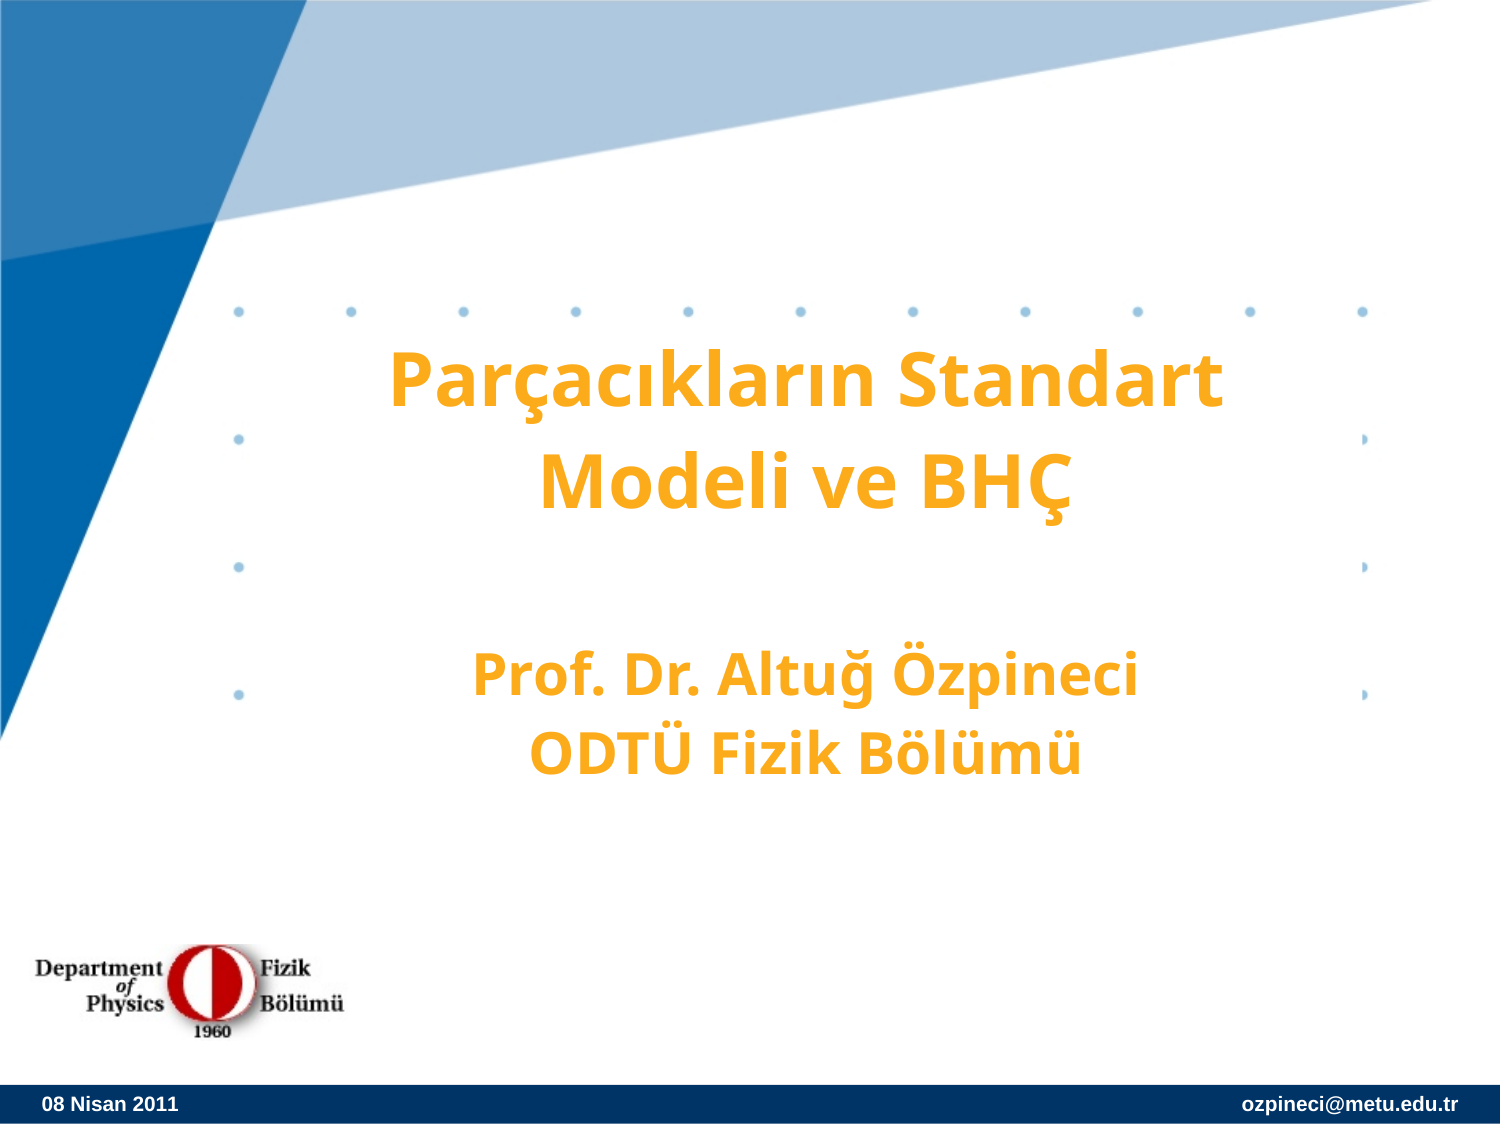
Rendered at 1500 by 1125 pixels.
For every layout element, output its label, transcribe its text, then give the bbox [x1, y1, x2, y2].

picture [29, 944, 394, 1041]
title Parçacıkların Standart Modeli ve BHÇ Prof. Dr. Altuğ Özpineci ODTÜ Fizik Bölümü [249, 318, 1363, 750]
picture [0, 0, 1500, 842]
